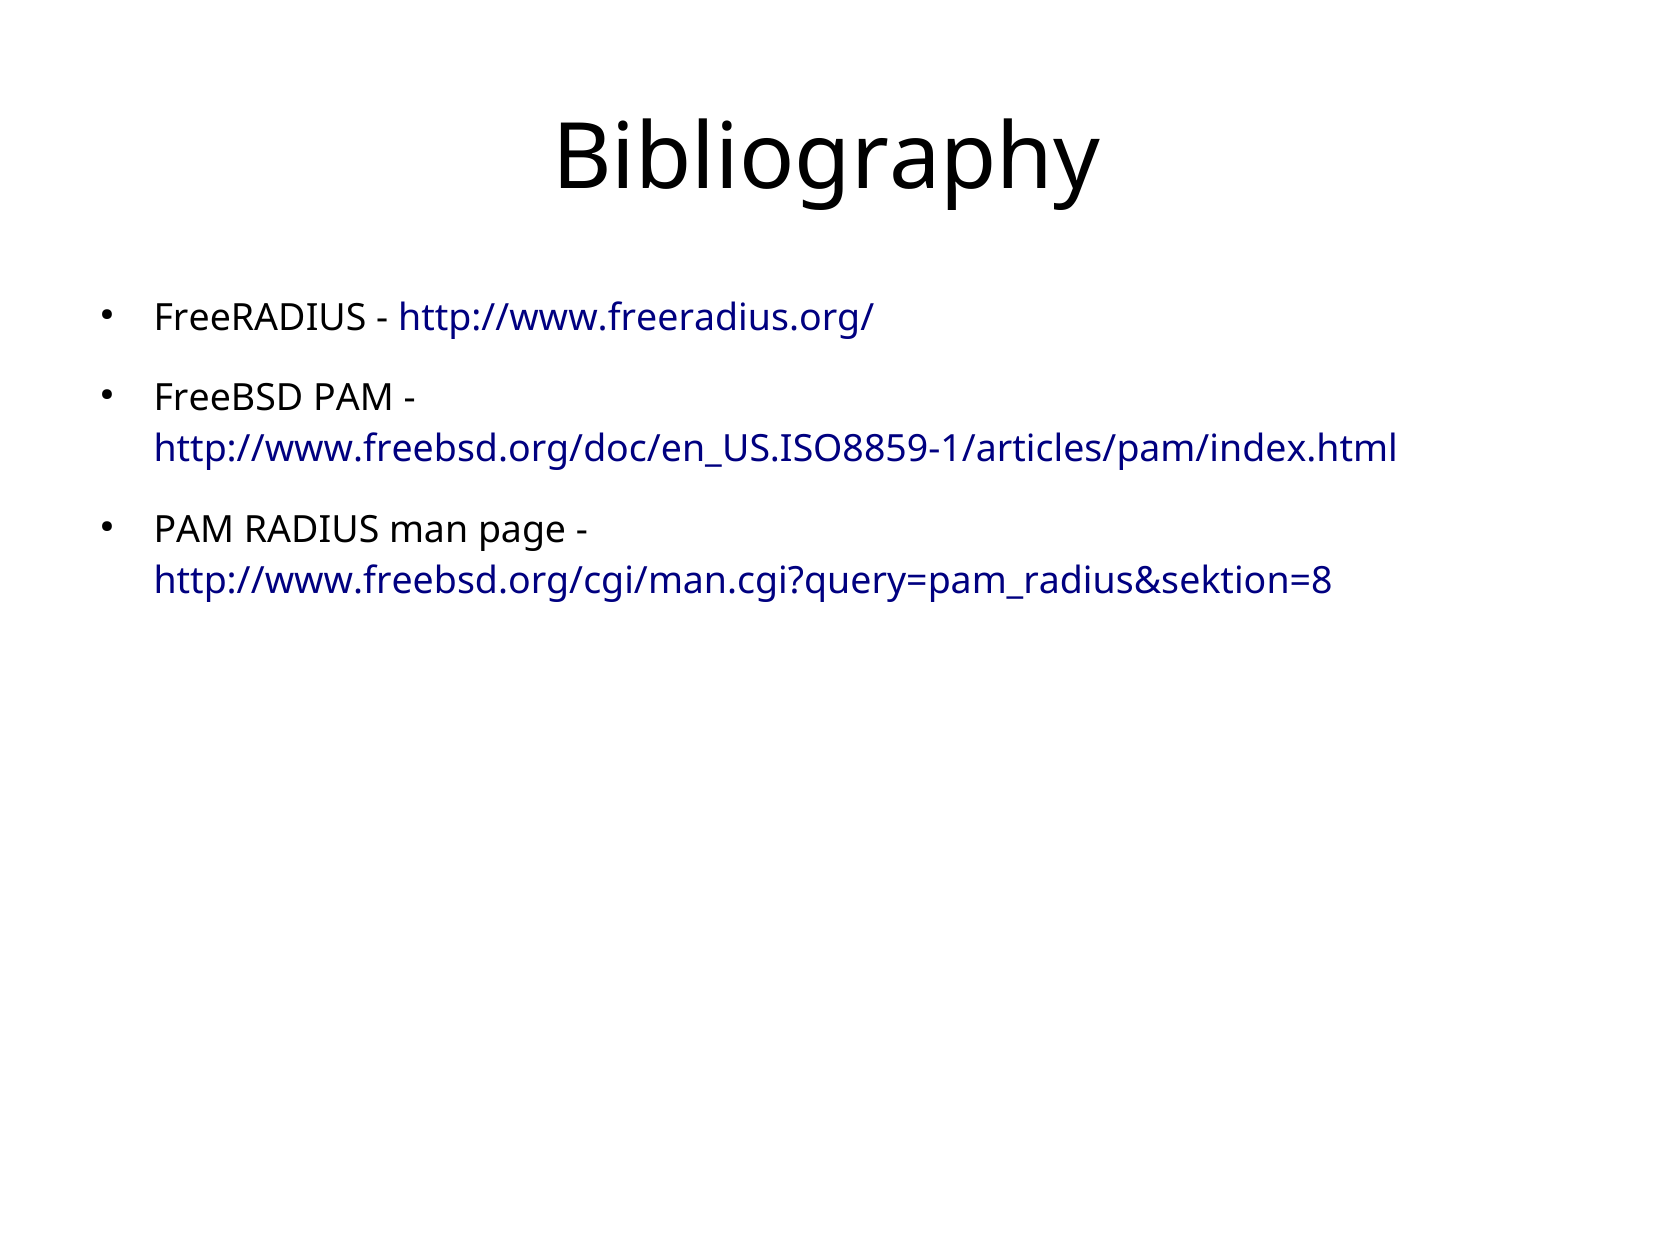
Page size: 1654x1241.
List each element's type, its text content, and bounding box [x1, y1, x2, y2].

title Bibliography [82, 49, 1571, 257]
list FreeRADIUS - http://www.freeradius.org/ FreeBSD PAM - http://www.freebsd.org/doc/en_US.ISO8859-1/articles/pam/index.html PAM RADIUS man page - http://www.freebsd.org/cgi/man.cgi?query=pam_radius&sektion=8 [82, 290, 1571, 1109]
